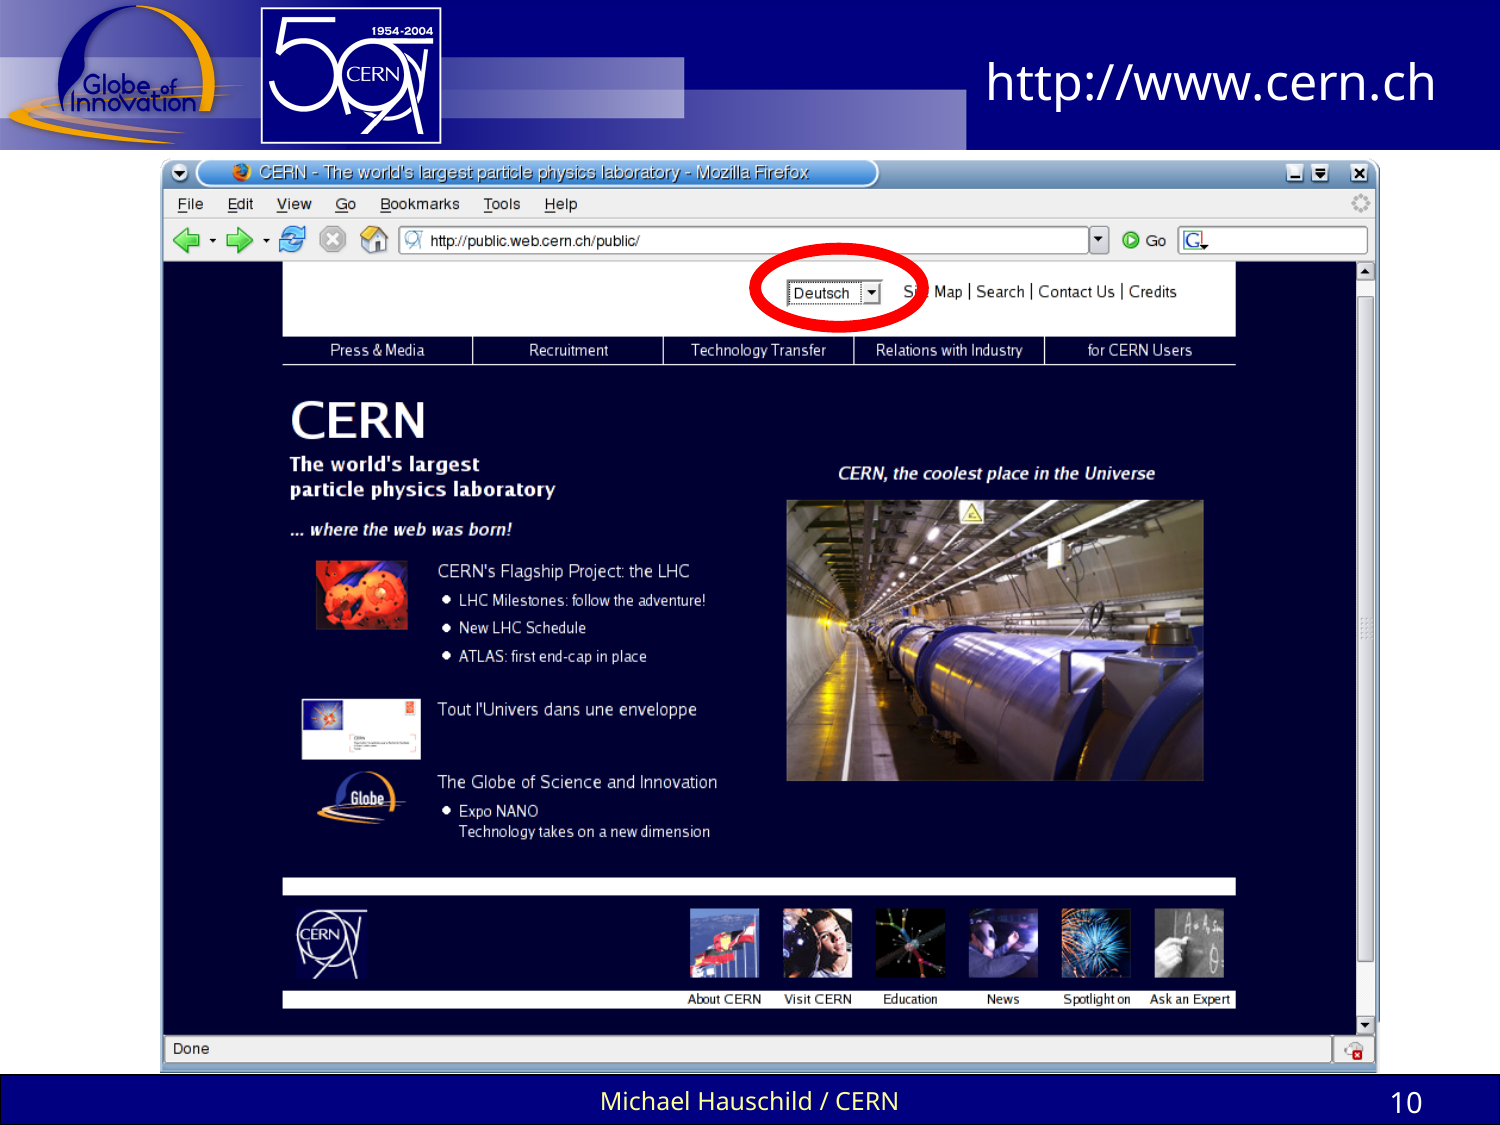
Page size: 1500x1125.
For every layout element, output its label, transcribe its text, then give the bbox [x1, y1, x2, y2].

picture [0, 0, 1500, 150]
title http://www.cern.ch [450, 37, 1438, 126]
picture [160, 158, 1380, 1073]
